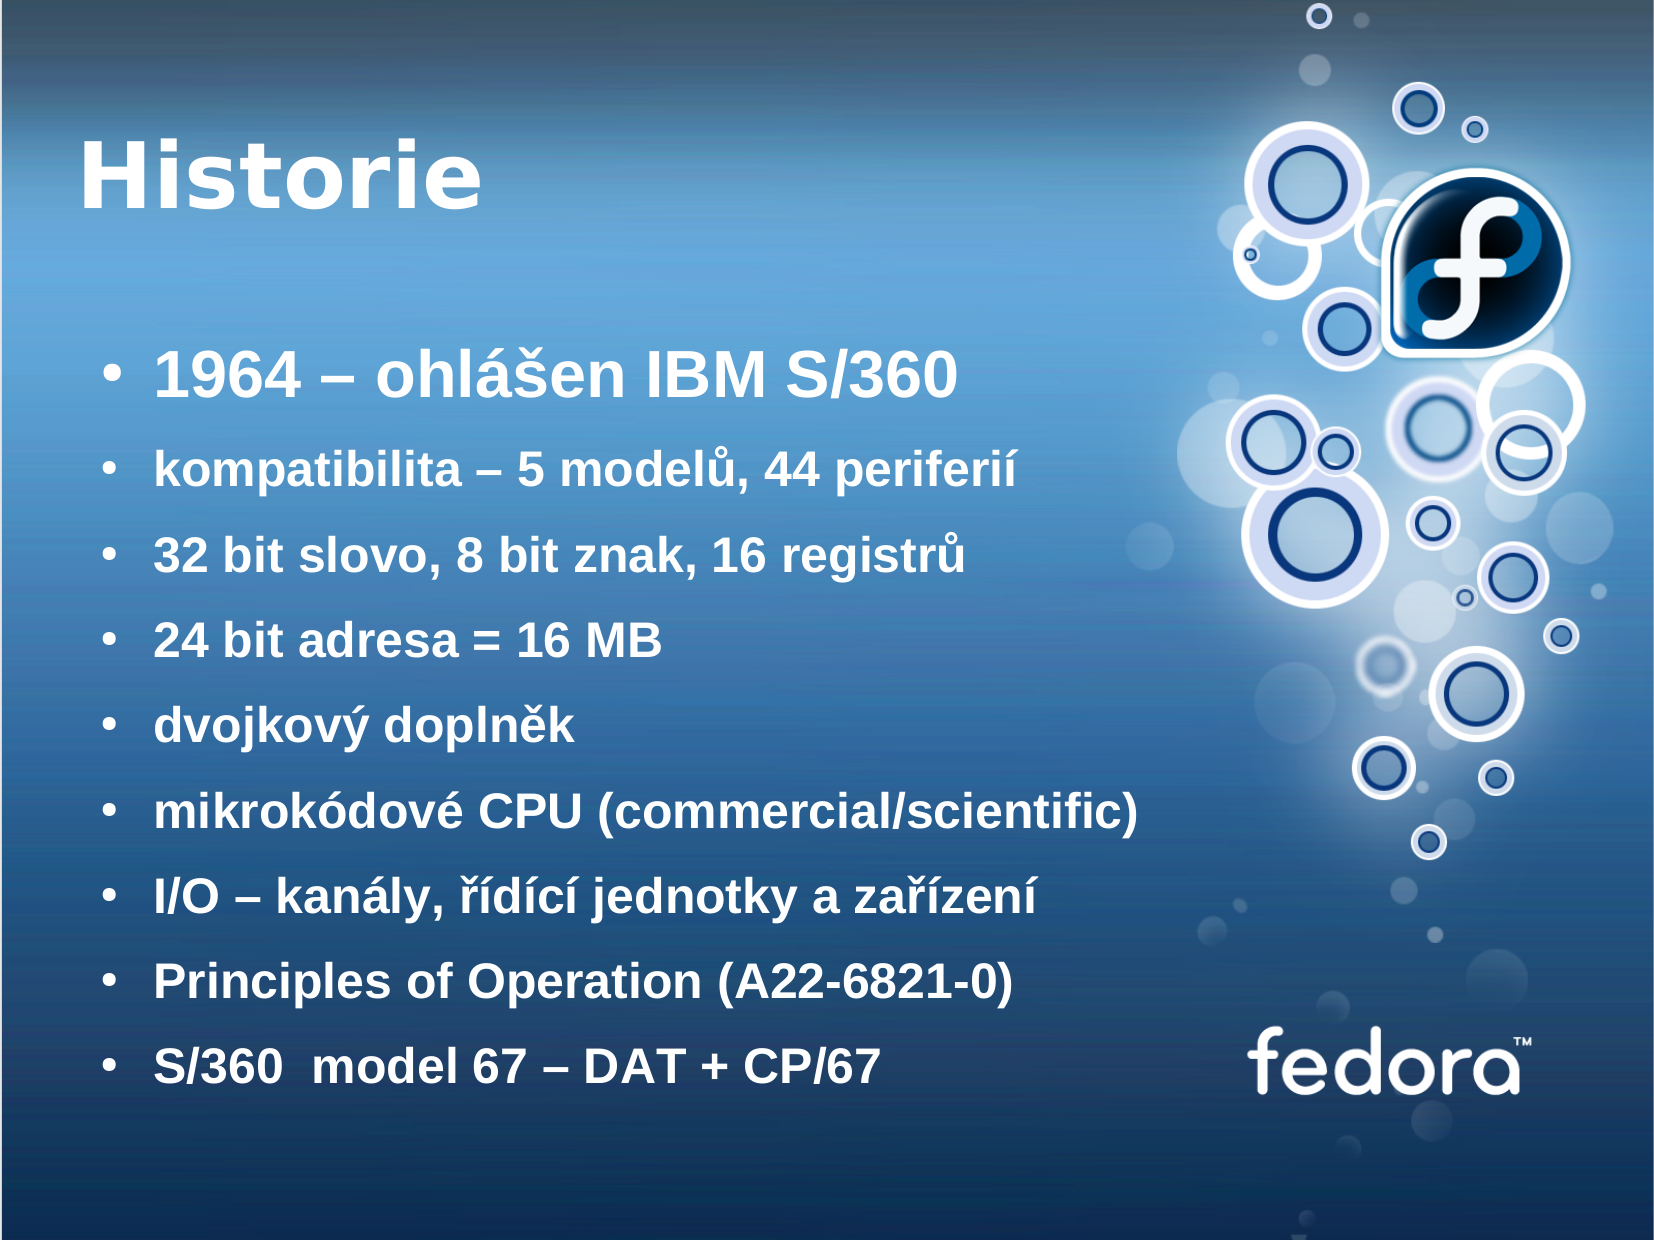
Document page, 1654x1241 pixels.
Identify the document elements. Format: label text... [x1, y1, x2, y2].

picture [1, 0, 1654, 1240]
title Historie [76, 80, 1565, 273]
list 1964 – ohlášen IBM S/360 kompatibilita – 5 modelů, 44 periferií 32 bit slovo, 8 bit znak, 16 registrů 24 bit adresa = 16 MB dvojkový doplněk mikrokódové CPU (commercial/scientific) I/O – kanály, řídící jednotky a zařízení Principles of Operation (A22-6821-0) S/360 model 67 – DAT + CP/67 [82, 337, 1388, 1142]
